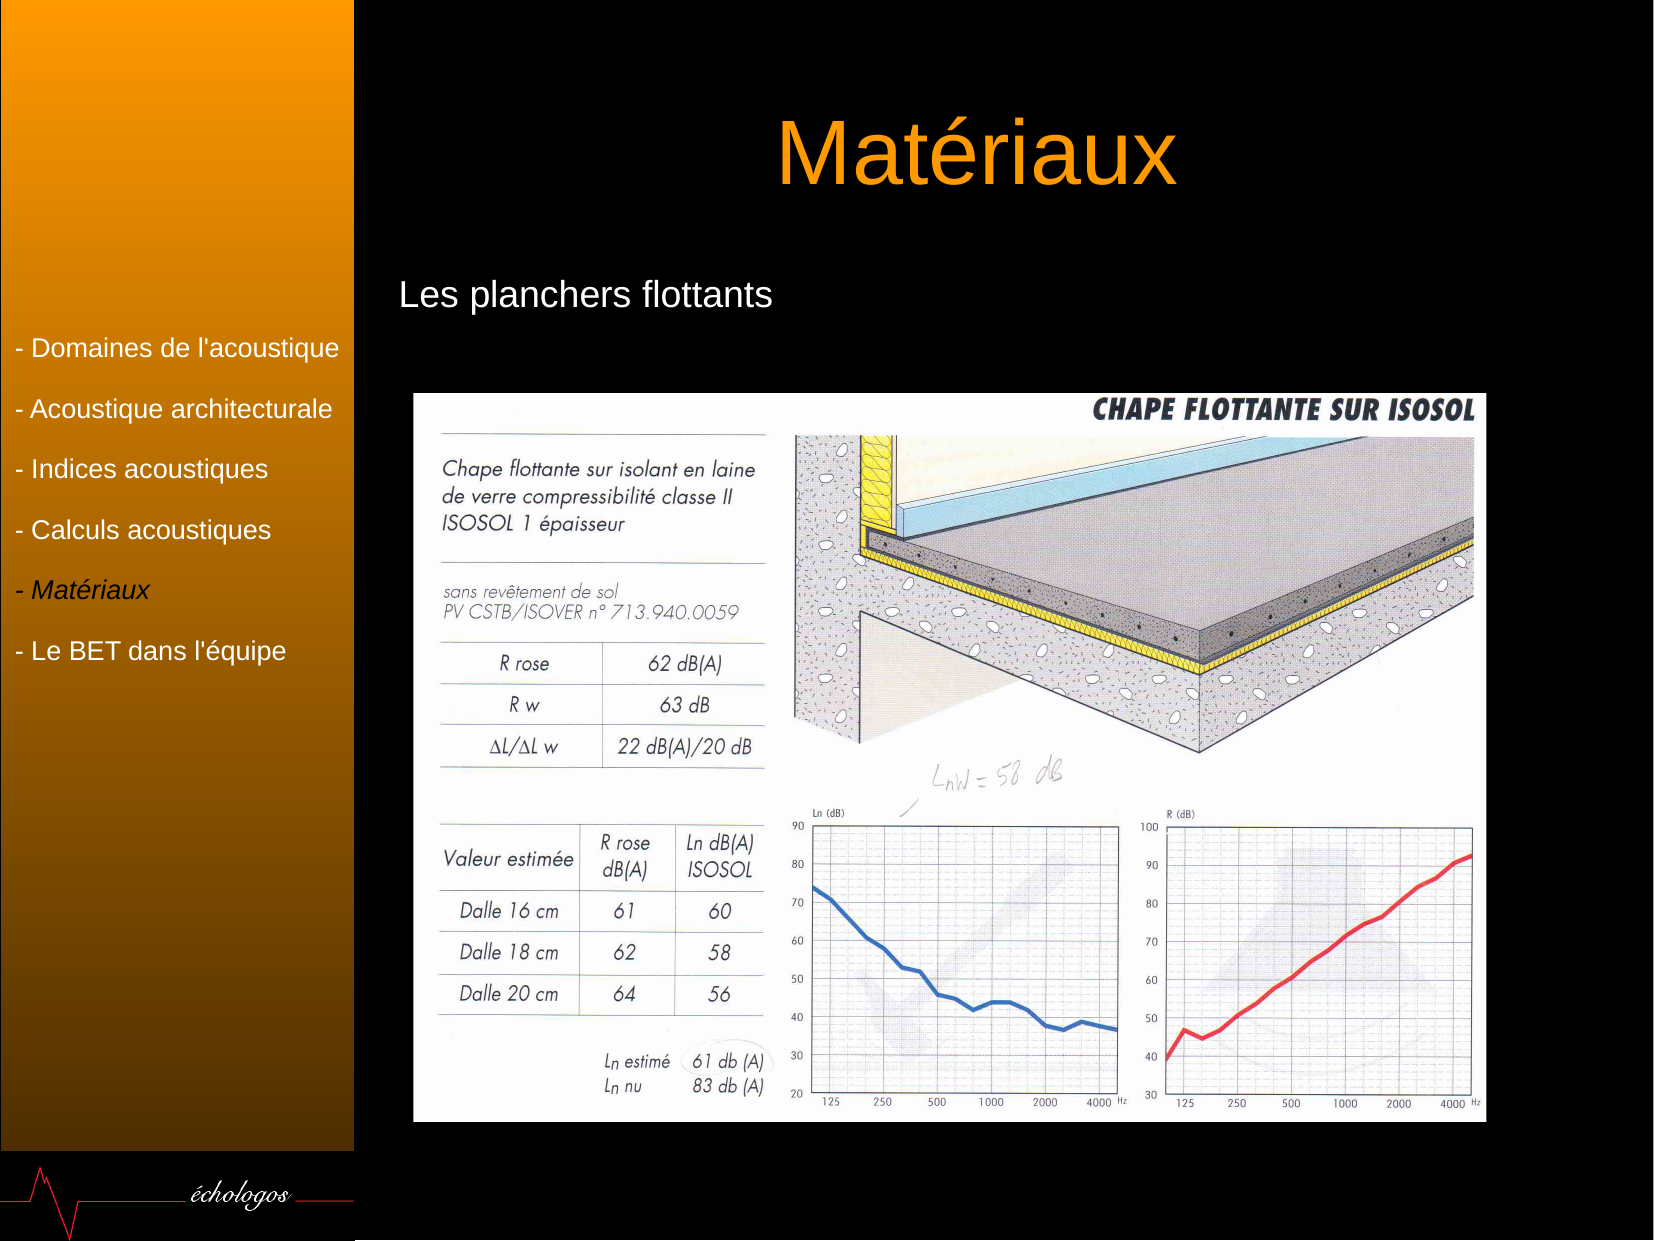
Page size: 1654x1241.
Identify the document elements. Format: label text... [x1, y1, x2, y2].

text_box Les planchers flottants [383, 265, 799, 323]
text_box - Domaines de l'acoustique - Acoustique architecturale - Indices acoustiques - Calculs acoustiques - Matériaux - Le BET dans l'équipe [0, 325, 355, 755]
title Matériaux [383, 56, 1571, 250]
picture [413, 393, 1487, 1123]
picture [0, 1166, 355, 1241]
